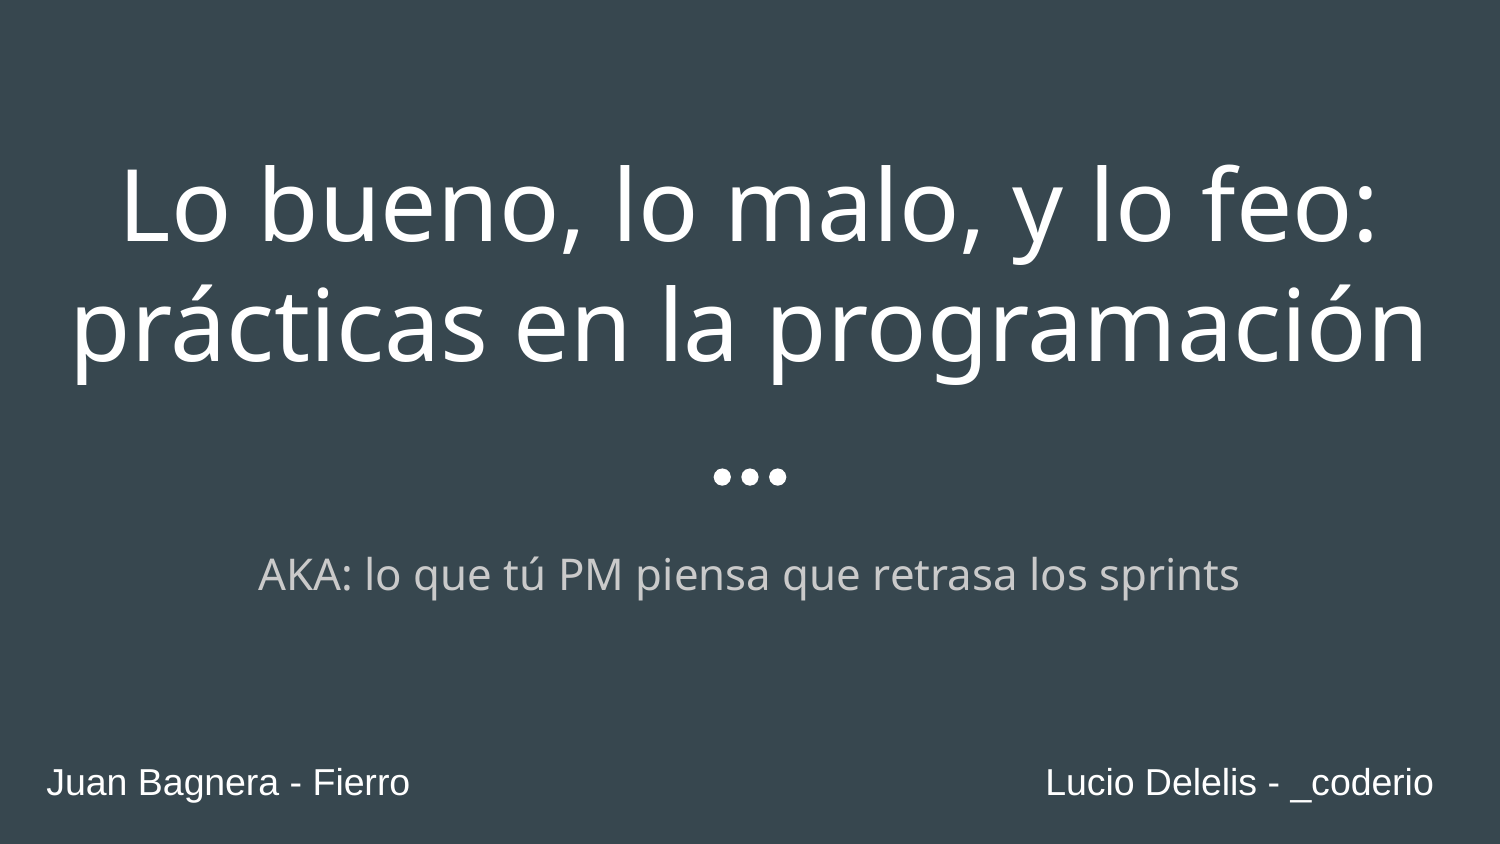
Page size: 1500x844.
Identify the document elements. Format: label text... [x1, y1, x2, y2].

text_box Juan Bagnera - Fierro [31, 743, 543, 824]
text_box Lucio Delelis - _coderio [937, 743, 1449, 824]
subtitle AKA: lo que tú PM piensa que retrasa los sprints [51, 532, 1449, 648]
title Lo bueno, lo malo, y lo feo: prácticas en la programación [51, 136, 1449, 397]
